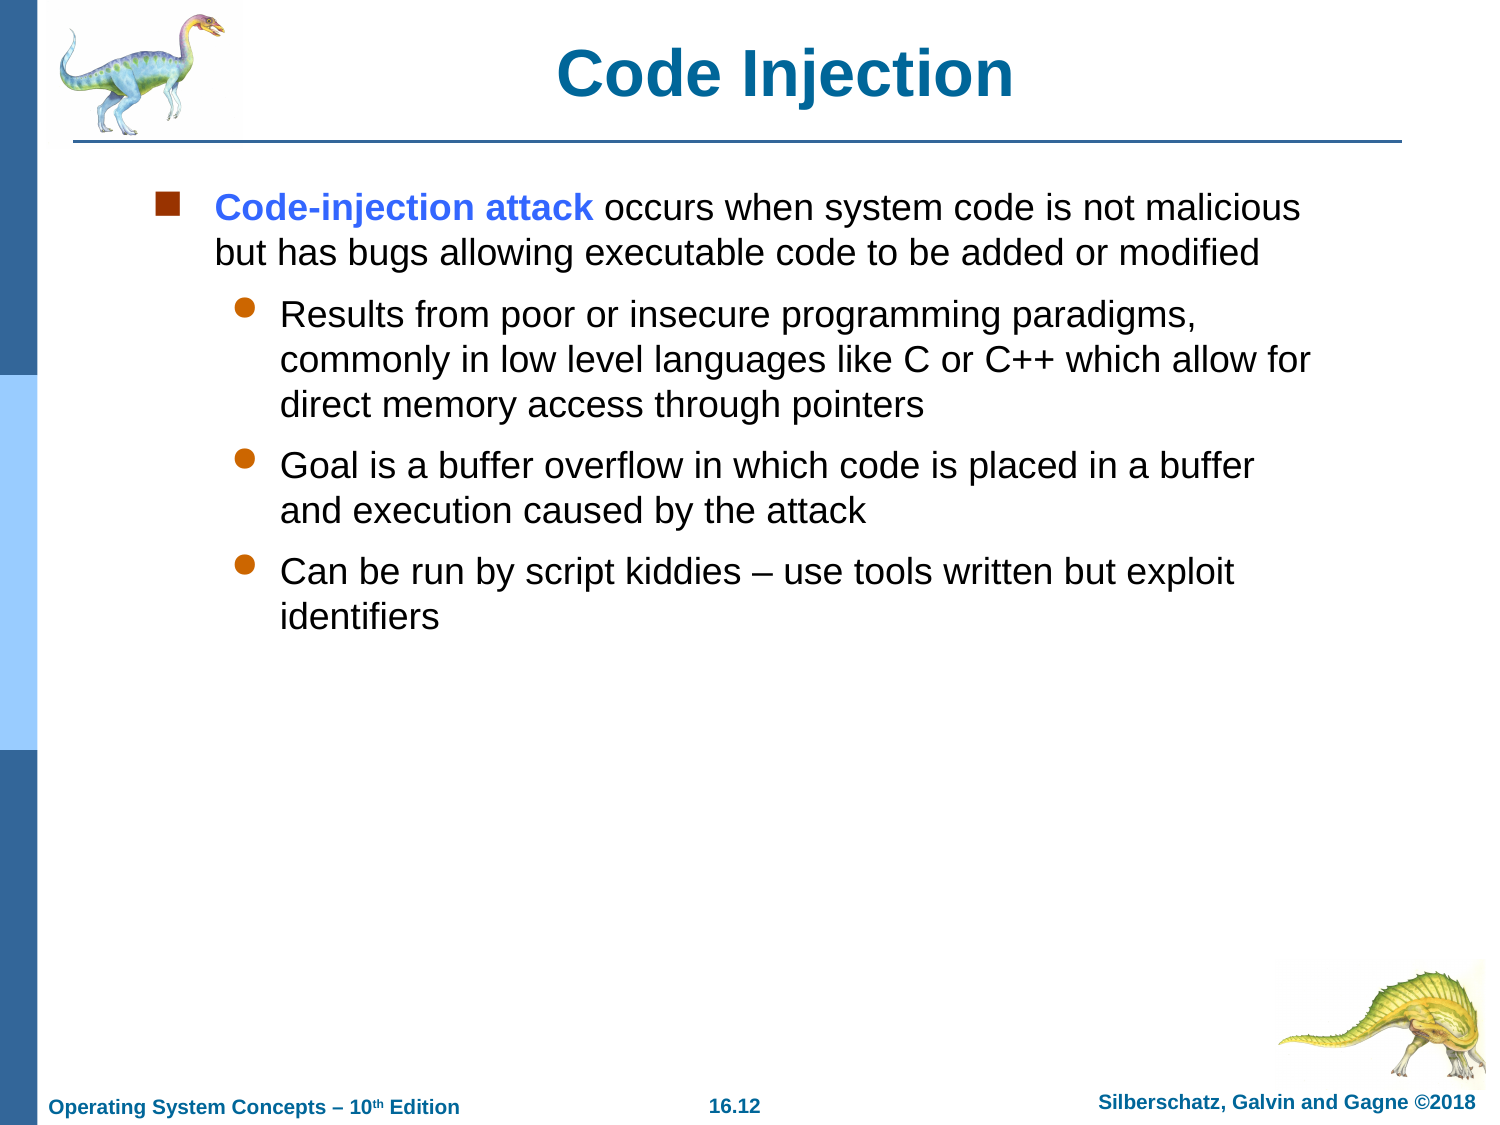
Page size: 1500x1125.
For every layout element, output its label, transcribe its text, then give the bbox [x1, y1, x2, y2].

picture [46, 0, 243, 149]
picture [1275, 959, 1486, 1090]
picture [1415, 1094, 1423, 1099]
text_box Code-injection attack occurs when system code is not malicious but has bugs allowing executable code to be added or modified Results from poor or insecure programming paradigms, commonly in low level languages like C or C++ which allow for direct memory access through pointers Goal is a buffer overflow in which code is placed in a buffer and execution caused by the attack Can be run by script kiddies – use tools written but exploit identifiers [143, 175, 1335, 919]
title Code Injection [137, 23, 1434, 118]
